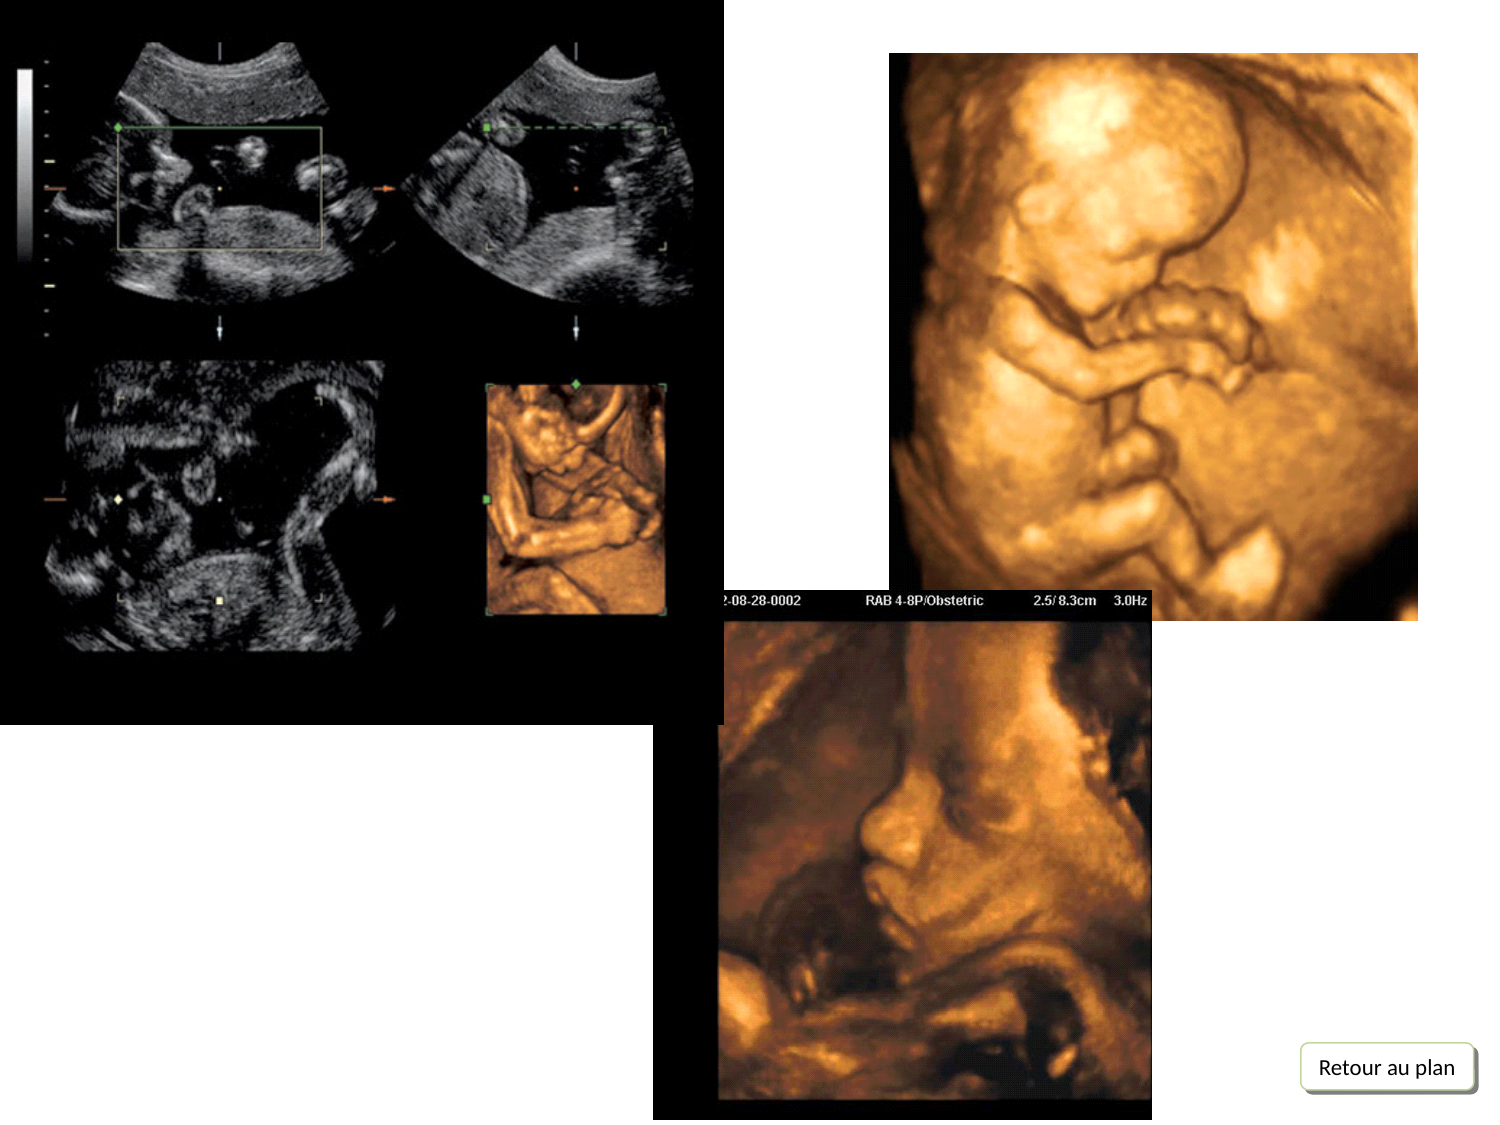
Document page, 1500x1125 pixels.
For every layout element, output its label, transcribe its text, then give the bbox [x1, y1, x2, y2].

picture [0, 0, 1418, 1120]
text_box Retour au plan [1300, 1042, 1474, 1090]
